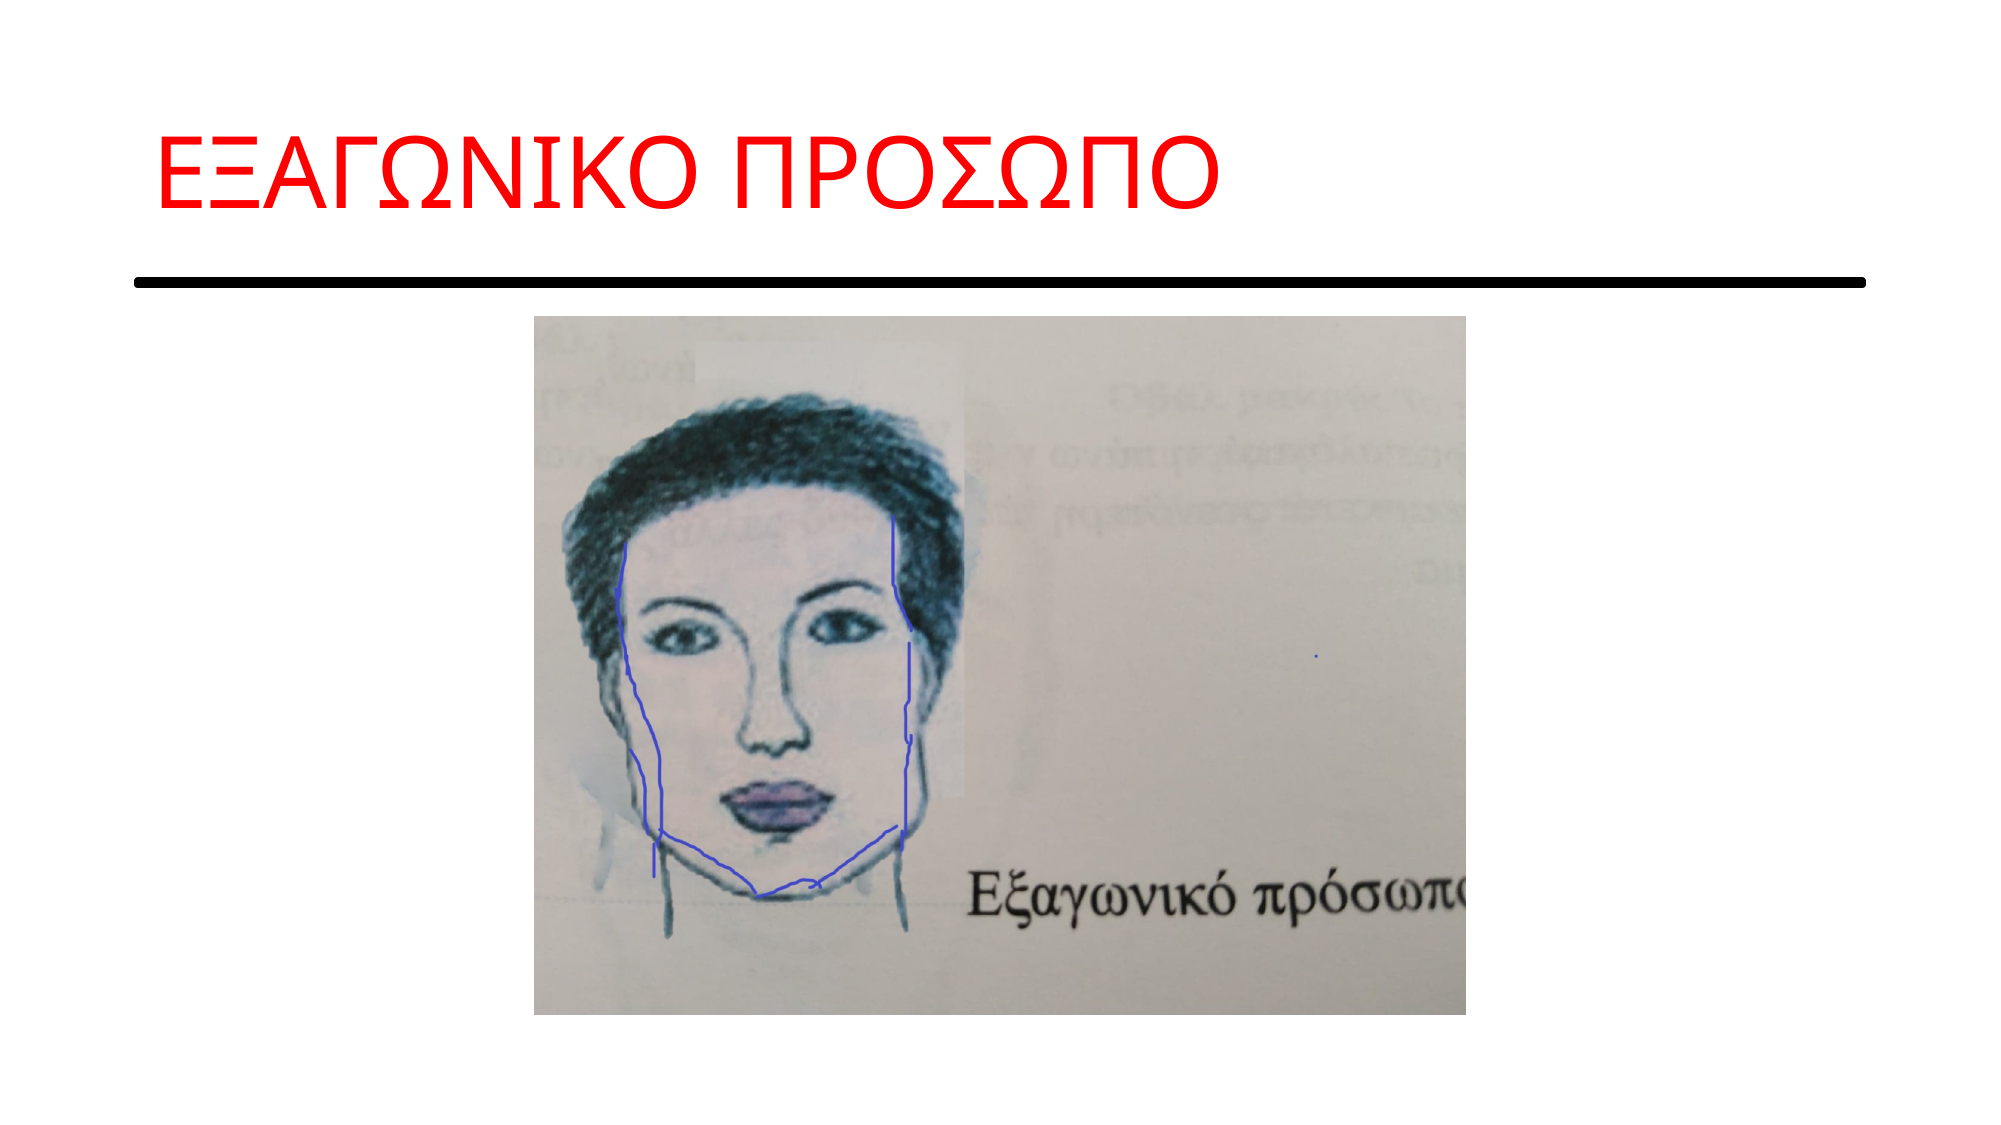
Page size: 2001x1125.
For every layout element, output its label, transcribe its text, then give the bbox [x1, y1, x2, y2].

picture [534, 316, 1466, 1015]
title ΕΞΑΓΩΝΙΚΟ ΠΡΟΣΩΠΟ [137, 59, 1863, 278]
